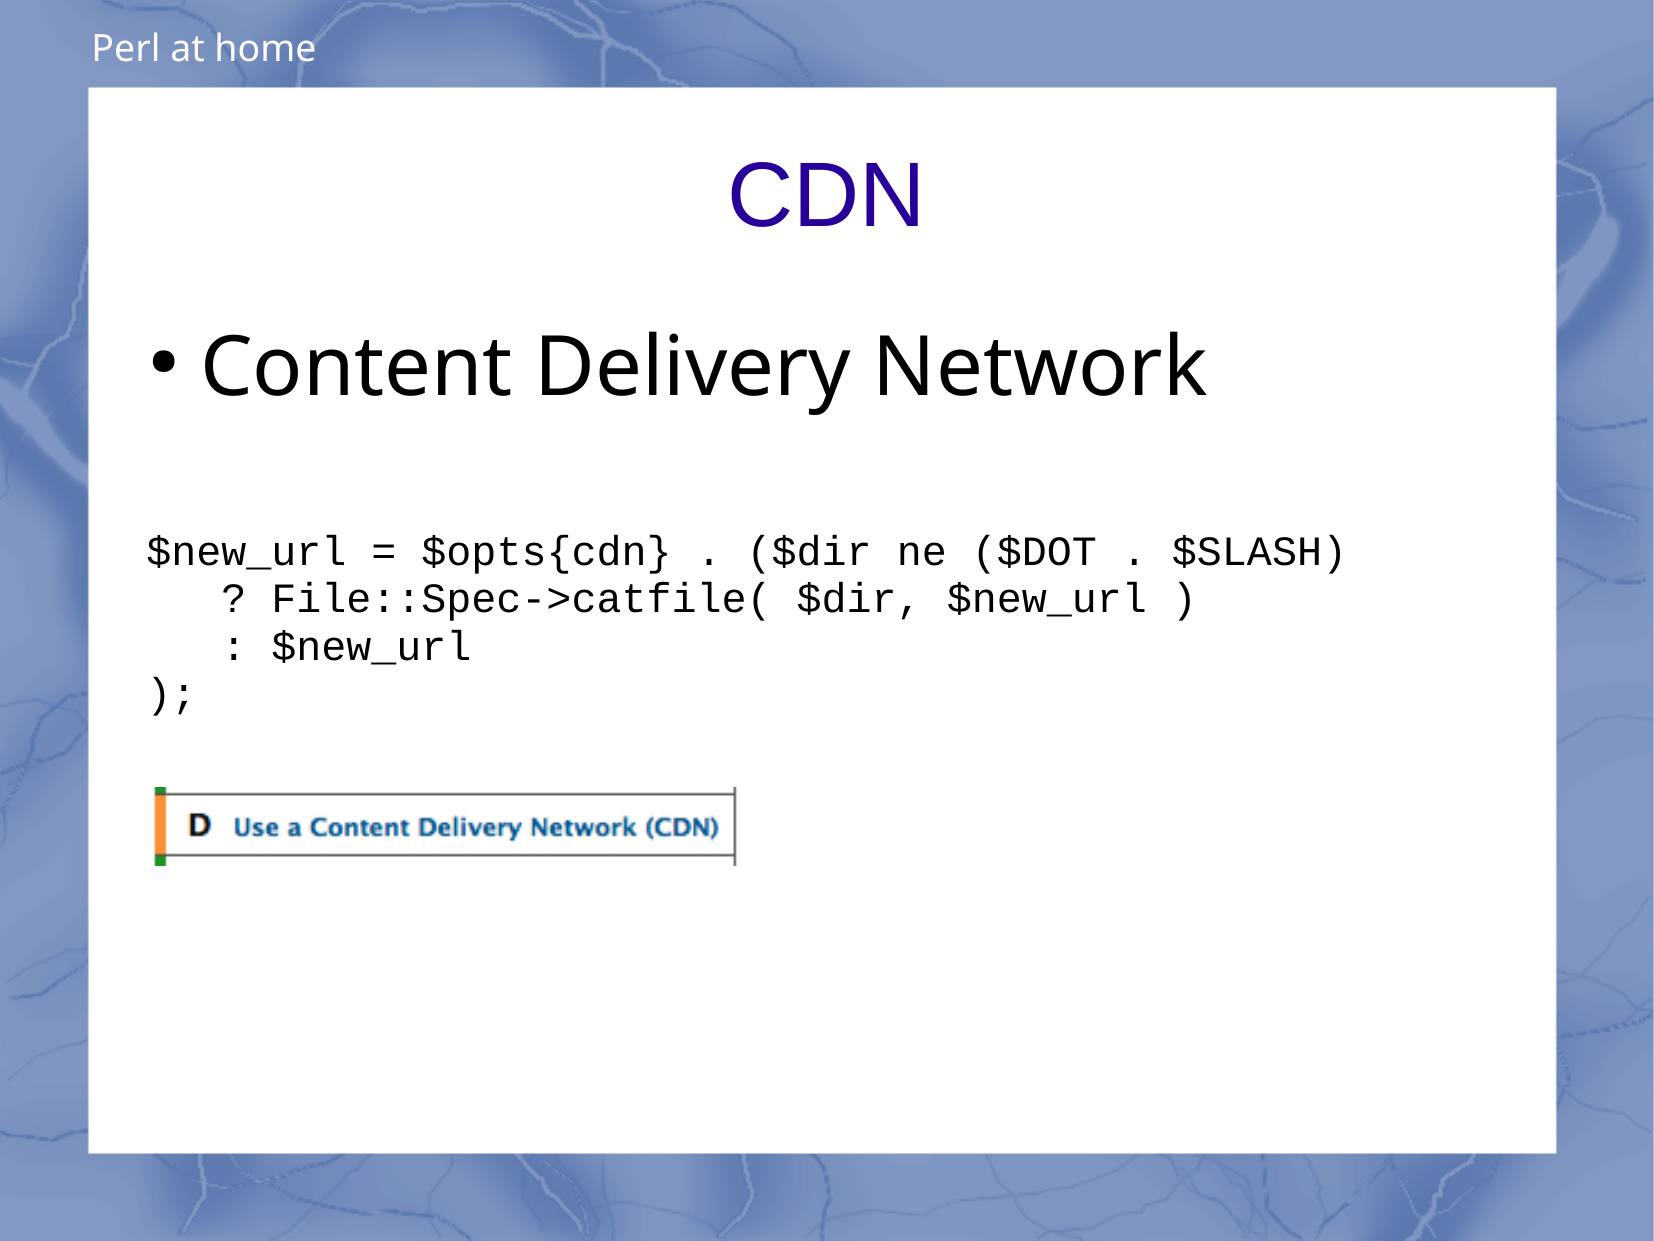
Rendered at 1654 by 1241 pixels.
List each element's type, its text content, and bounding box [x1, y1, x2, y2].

text_box $new_url = $opts{cdn} . ($dir ne ($DOT . $SLASH) ? File::Spec->catfile( $dir, $new_url ) : $new_url ); [105, 513, 1373, 786]
picture [0, 0, 1654, 1241]
title CDN [118, 98, 1536, 291]
text_box Content Delivery Network [123, 288, 1153, 421]
